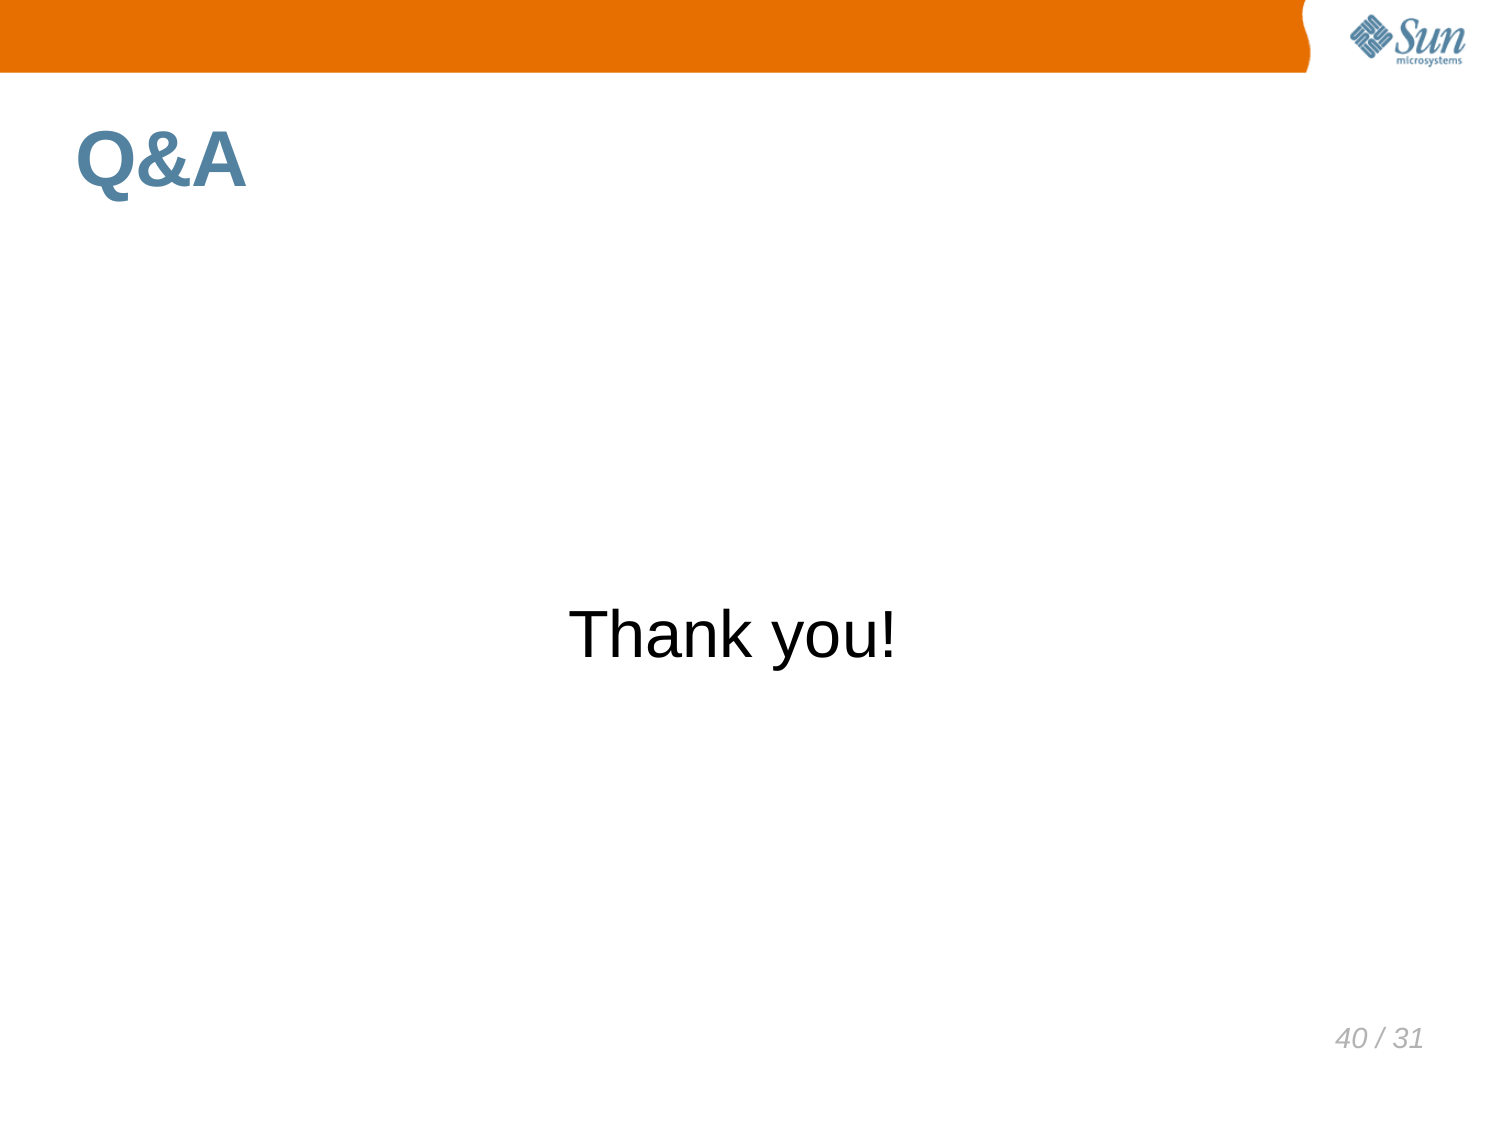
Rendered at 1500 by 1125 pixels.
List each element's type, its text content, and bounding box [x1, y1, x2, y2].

title Q&A [75, 122, 1438, 228]
subtitle Thank you! [64, 257, 1402, 1017]
picture [0, 0, 1500, 75]
